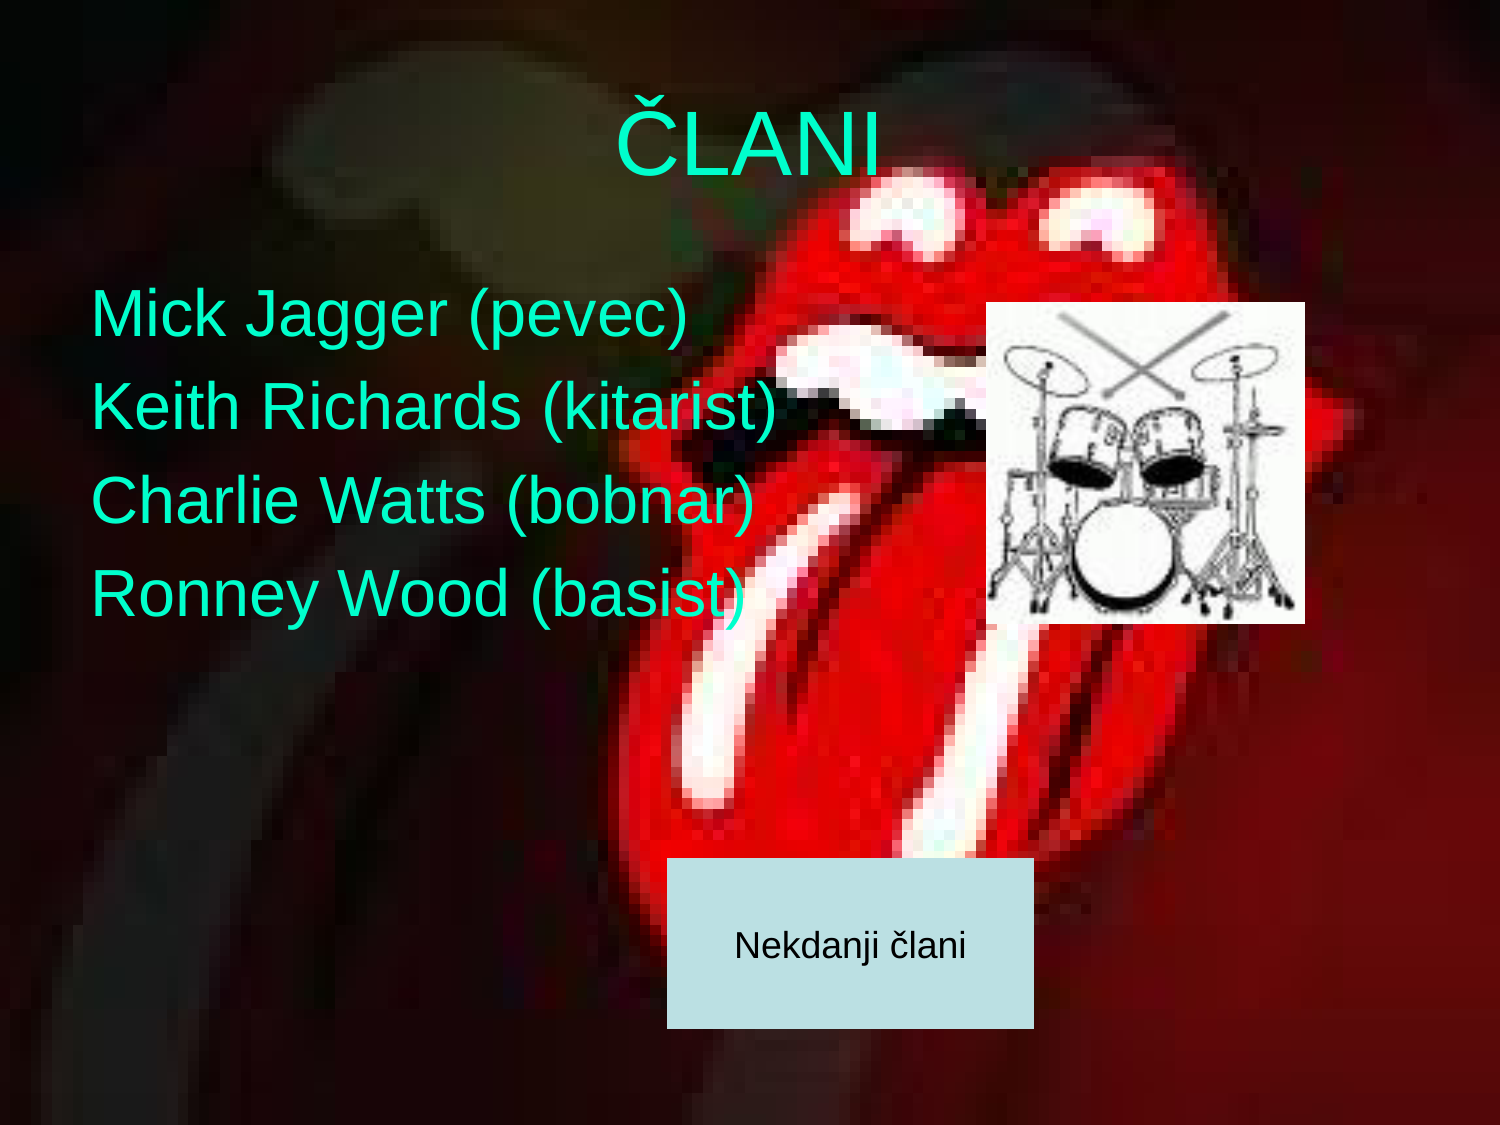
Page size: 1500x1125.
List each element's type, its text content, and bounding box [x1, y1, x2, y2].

list Mick Jagger (pevec) Keith Richards (kitarist) Charlie Watts (bobnar) Ronney Wood (basist) [75, 262, 1425, 1005]
picture [0, 0, 1500, 1125]
title ČLANI [75, 45, 1425, 233]
text_box Nekdanji člani [667, 858, 1034, 1029]
